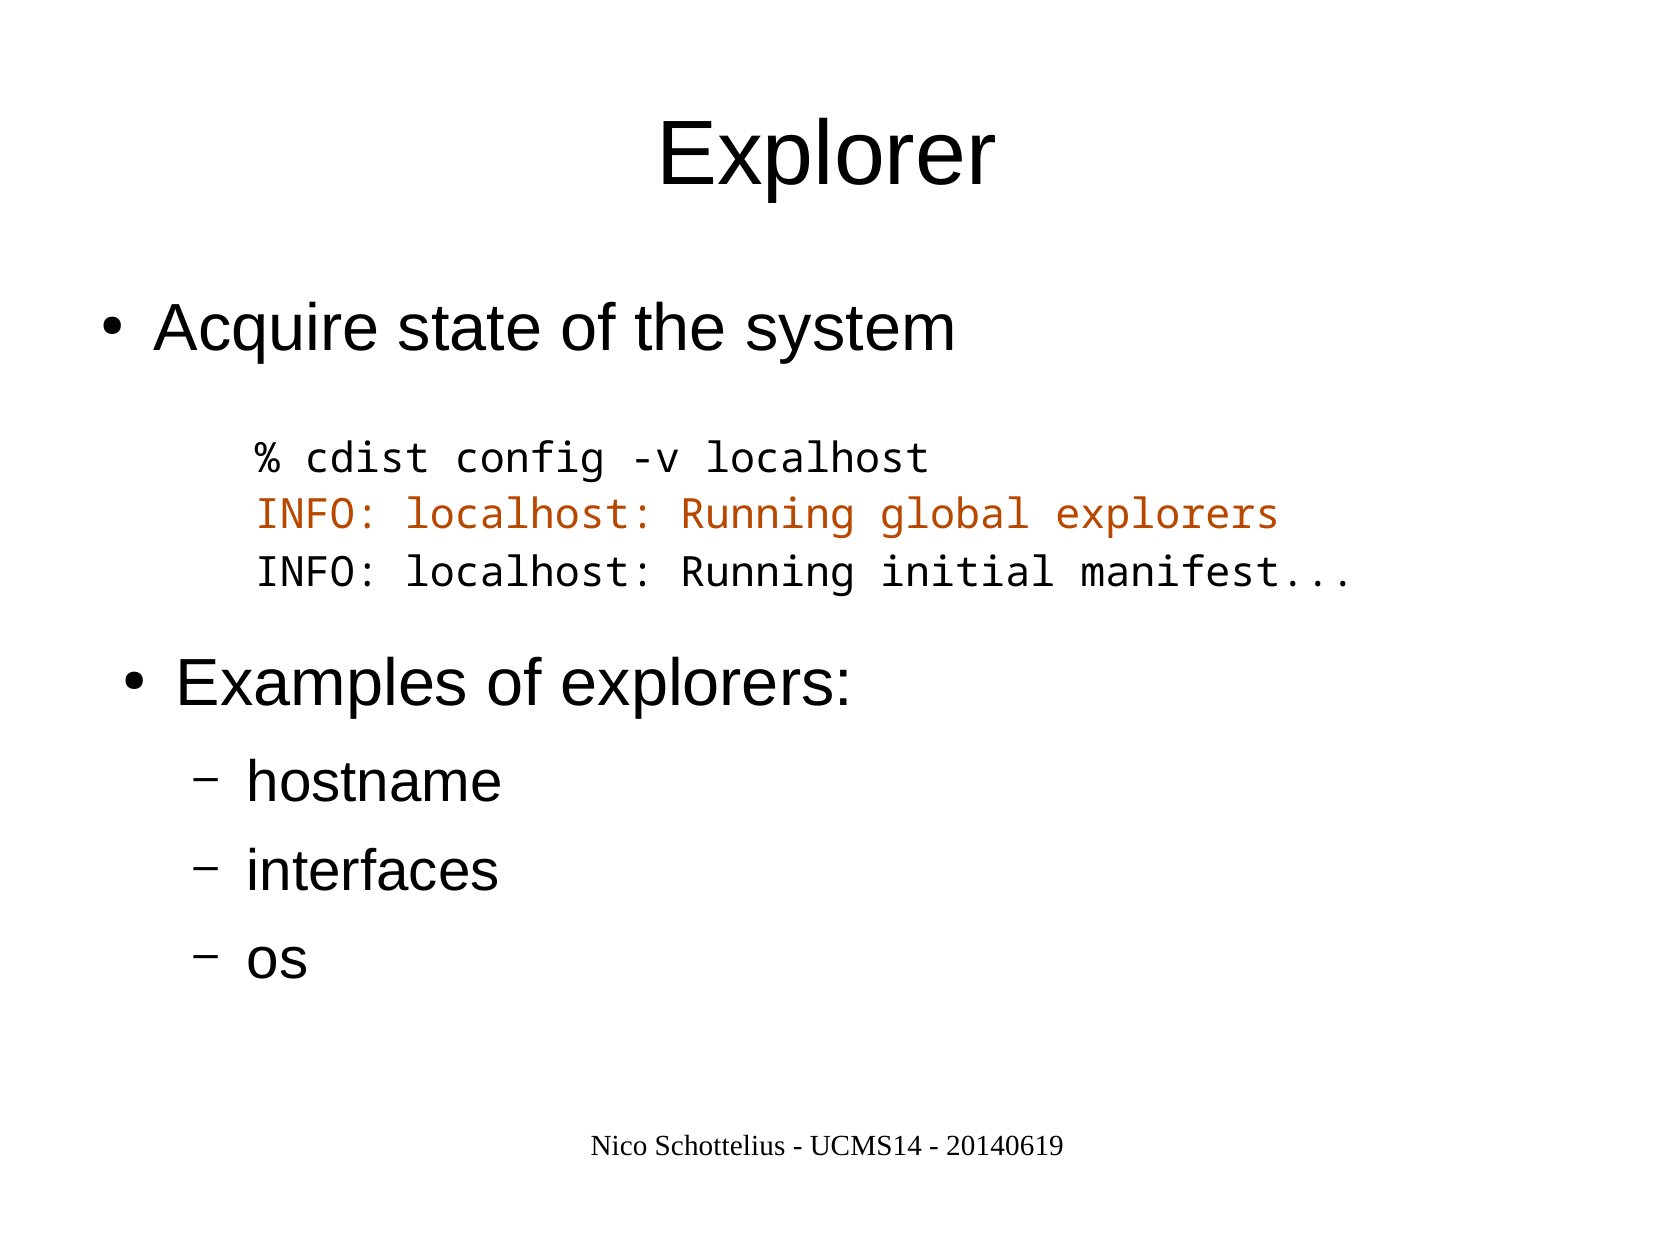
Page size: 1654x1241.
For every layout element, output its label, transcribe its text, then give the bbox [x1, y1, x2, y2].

text_box % cdist config -v localhost INFO: localhost: Running global explorers INFO: localhost: Running initial manifest... [239, 419, 1470, 651]
list Examples of explorers: hostname interfaces os [104, 644, 1005, 1075]
title Explorer [82, 49, 1571, 257]
list Acquire state of the system [82, 290, 1538, 405]
